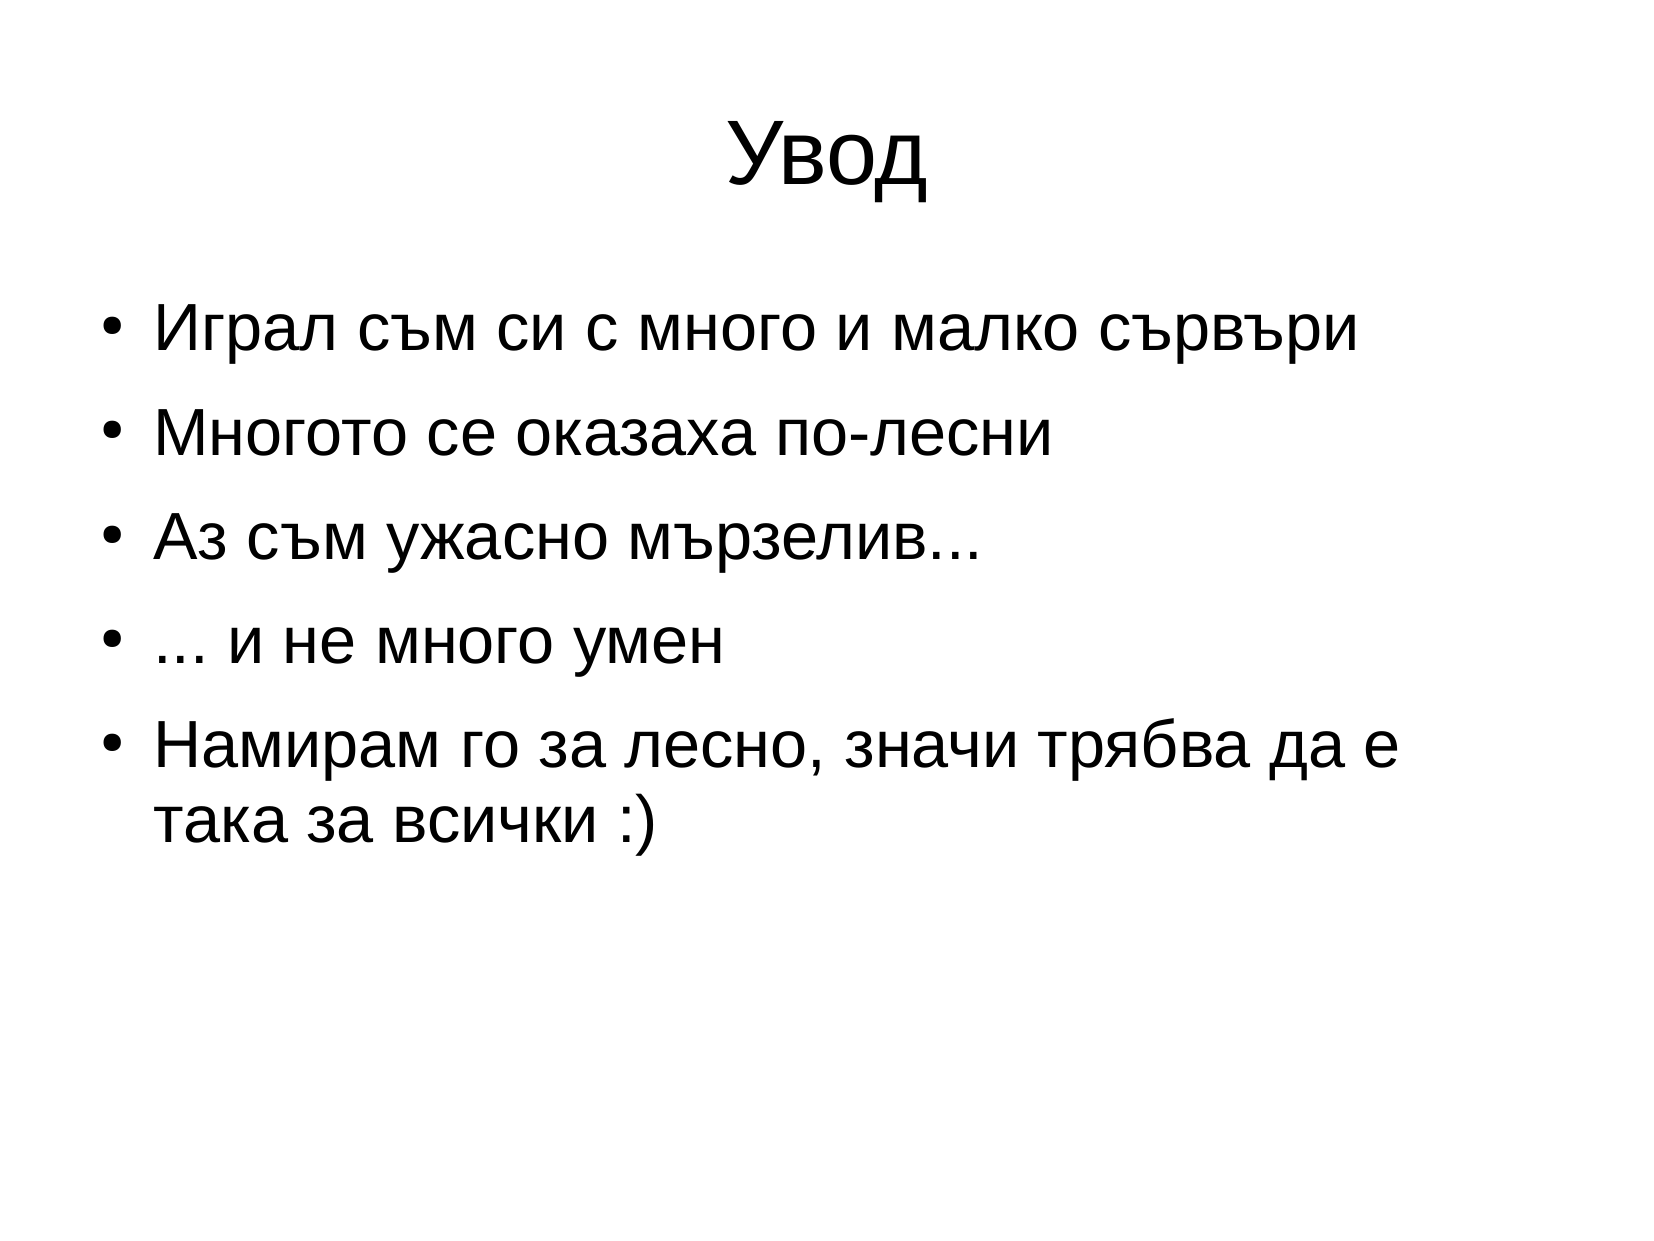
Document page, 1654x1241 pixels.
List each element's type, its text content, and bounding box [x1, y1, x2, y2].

title Увод [82, 49, 1571, 257]
list Играл съм си с много и малко сървъри Многото се оказаха по-лесни Аз съм ужасно мързелив... ... и не много умен Намирам го за лесно, значи трябва да е така за всички :) [82, 290, 1538, 1010]
